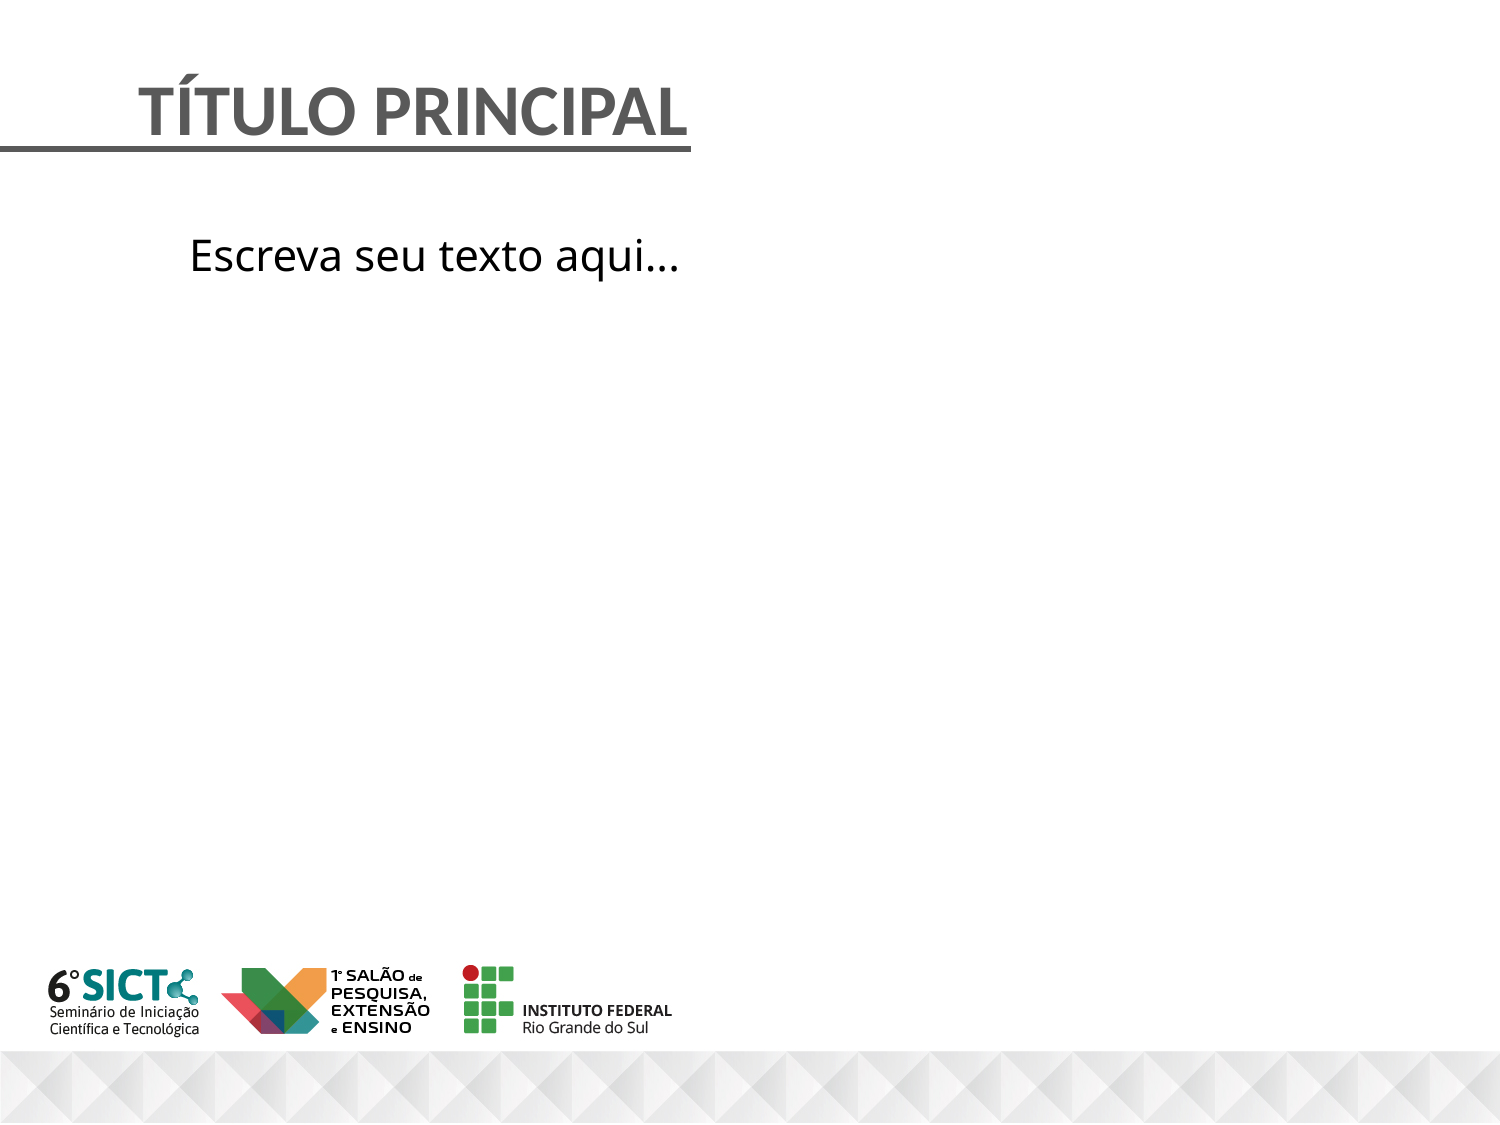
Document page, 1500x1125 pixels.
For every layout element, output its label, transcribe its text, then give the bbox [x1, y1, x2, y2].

text_box TÍTULO PRINCIPAL [123, 54, 1010, 159]
text_box Escreva seu texto aqui... [100, 220, 1424, 819]
picture [0, 1, 1500, 1124]
